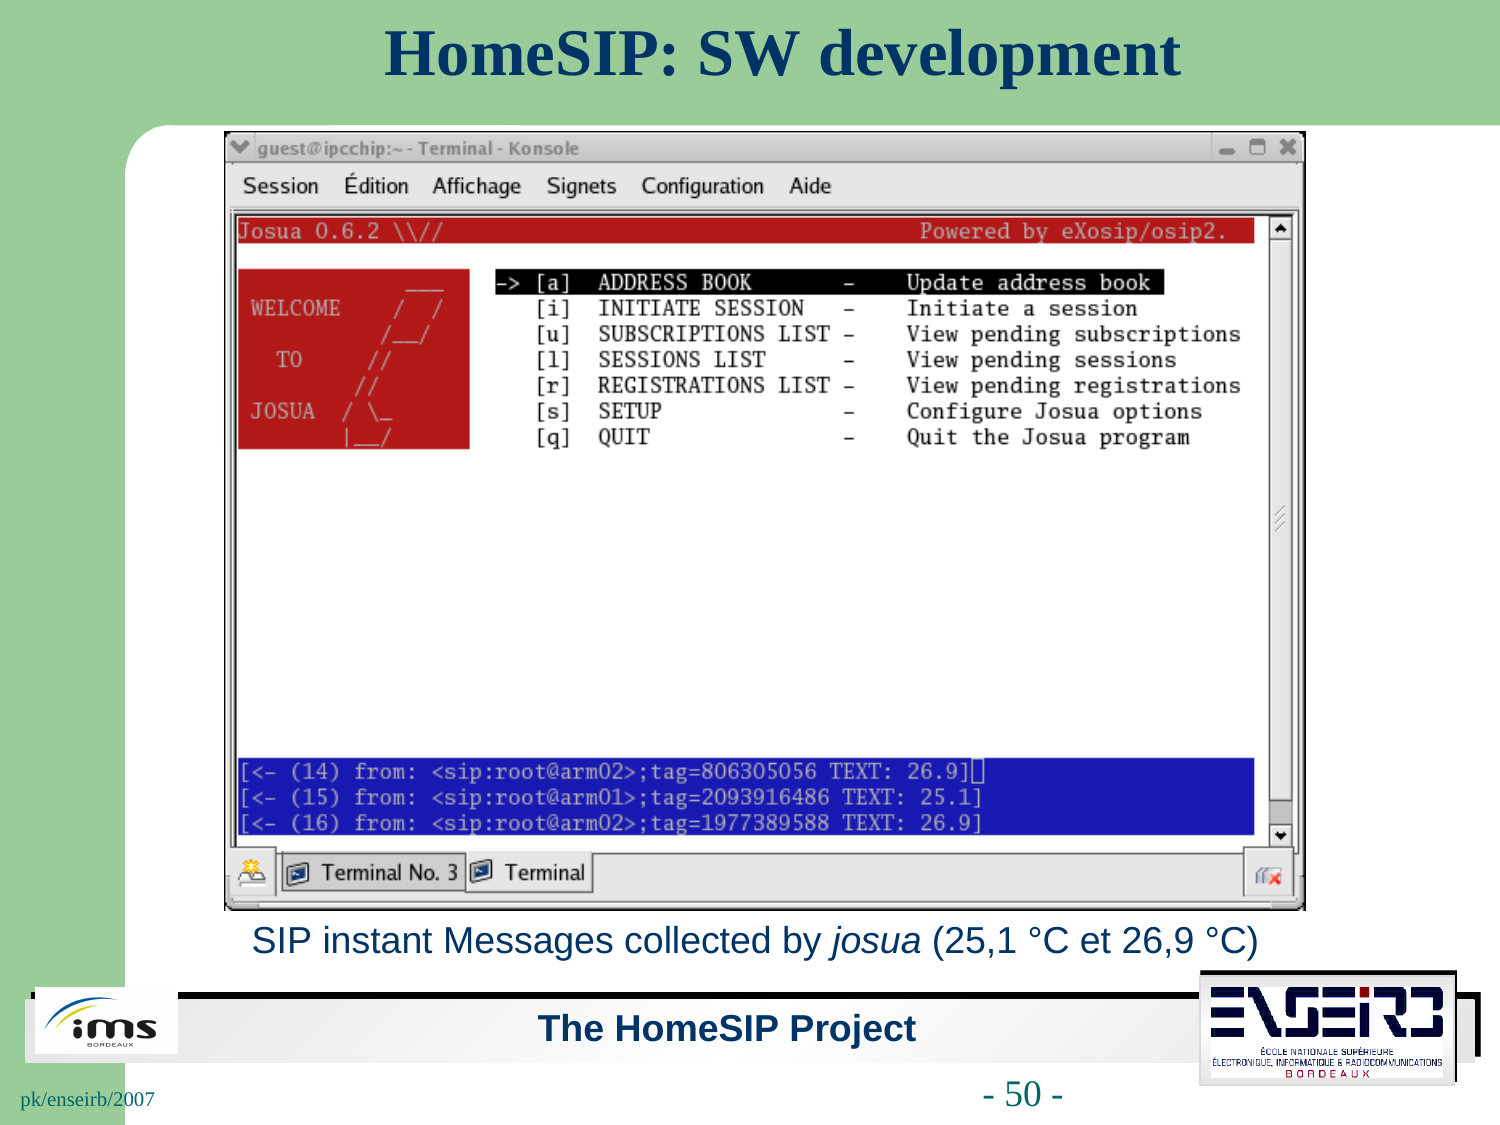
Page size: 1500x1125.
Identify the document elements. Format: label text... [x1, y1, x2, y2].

text_box HomeSIP: SW development [246, 8, 1322, 99]
picture [35, 987, 178, 1054]
picture [1211, 987, 1443, 1078]
picture [224, 131, 1306, 911]
text_box SIP instant Messages collected by josua (25,1 °C et 26,9 °C) [236, 912, 1275, 970]
